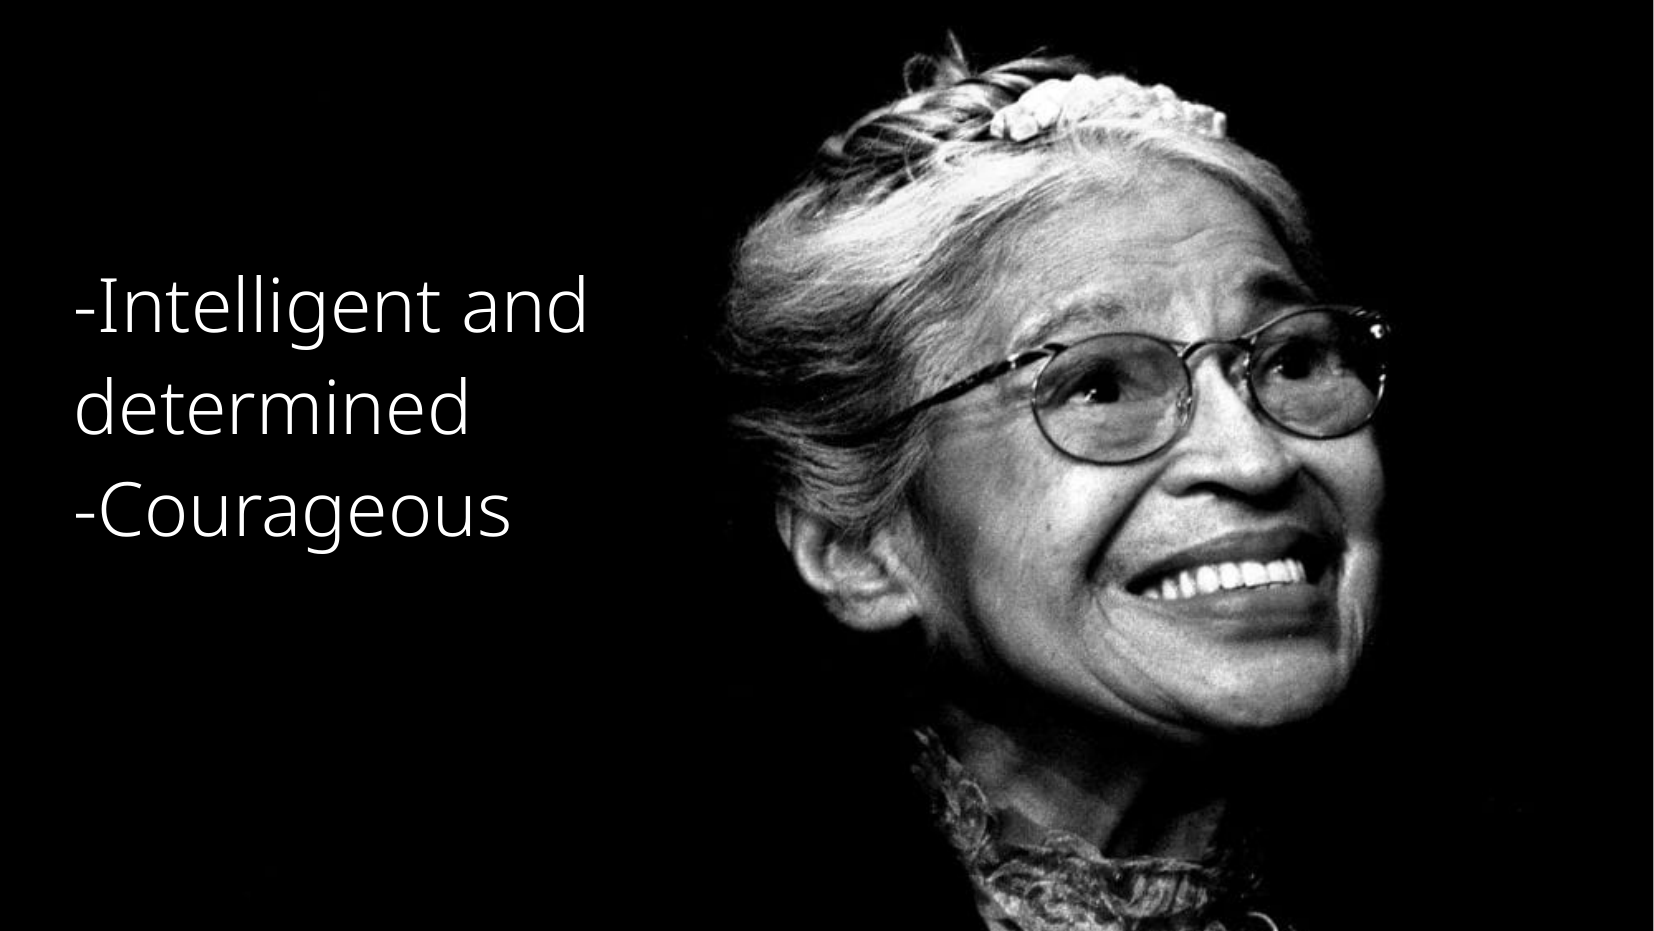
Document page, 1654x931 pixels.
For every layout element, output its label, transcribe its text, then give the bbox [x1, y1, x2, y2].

text_box -Intelligent and determined -Courageous [59, 244, 890, 485]
picture [0, 0, 1654, 931]
